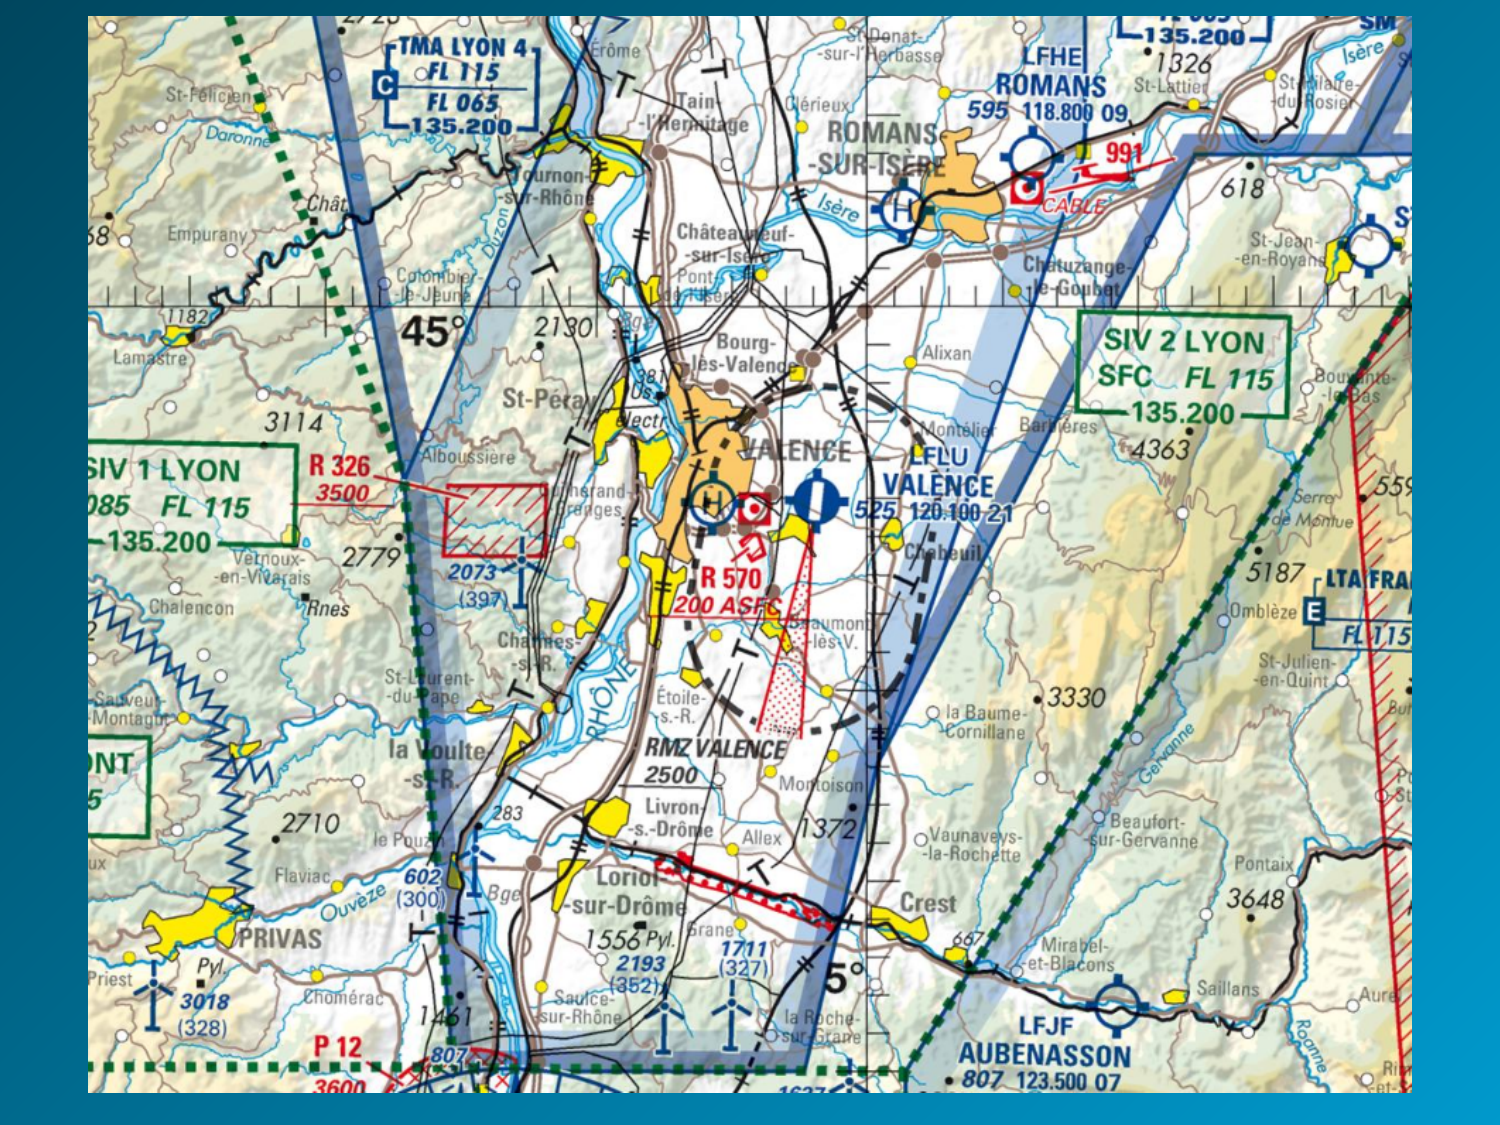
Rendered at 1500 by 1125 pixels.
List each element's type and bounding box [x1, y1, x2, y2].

picture [89, 17, 1411, 1092]
